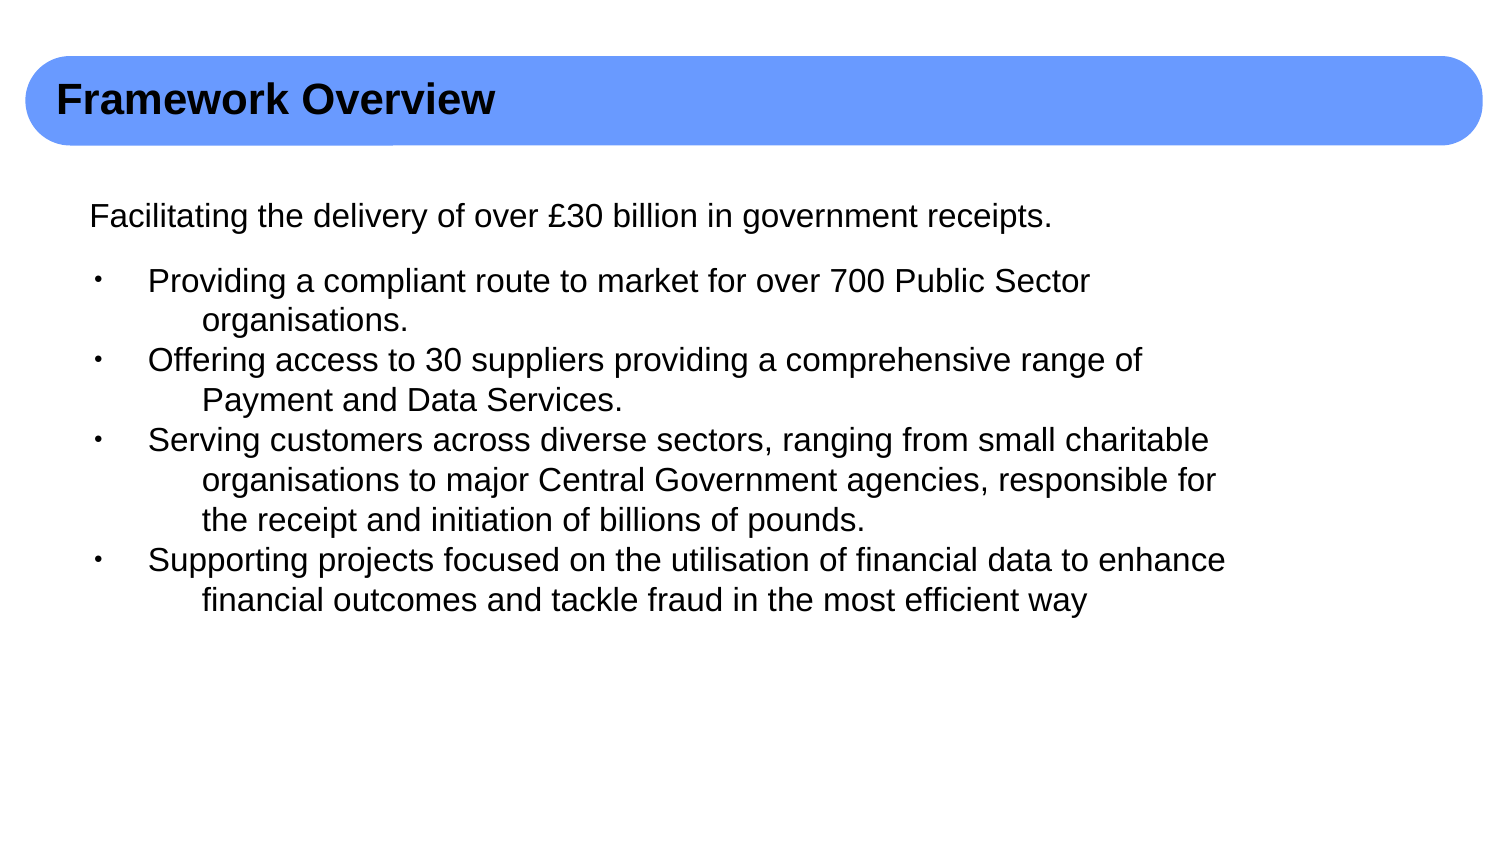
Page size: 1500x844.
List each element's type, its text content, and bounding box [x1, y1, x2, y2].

title Framework Overview [55, 70, 1235, 137]
title Facilitating the delivery of over £30 billion in government receipts. Providing a compliant route to market for over 700 Public Sector organisations. Offering access to 30 suppliers providing a comprehensive range of Payment and Data Services. Serving customers across diverse sectors, ranging from small charitable organisations to major Central Government agencies, responsible for the receipt and initiation of billions of pounds. Supporting projects focused on the utilisation of financial data to enhance financial outcomes and tackle fraud in the most efficient way [51, 193, 1272, 762]
